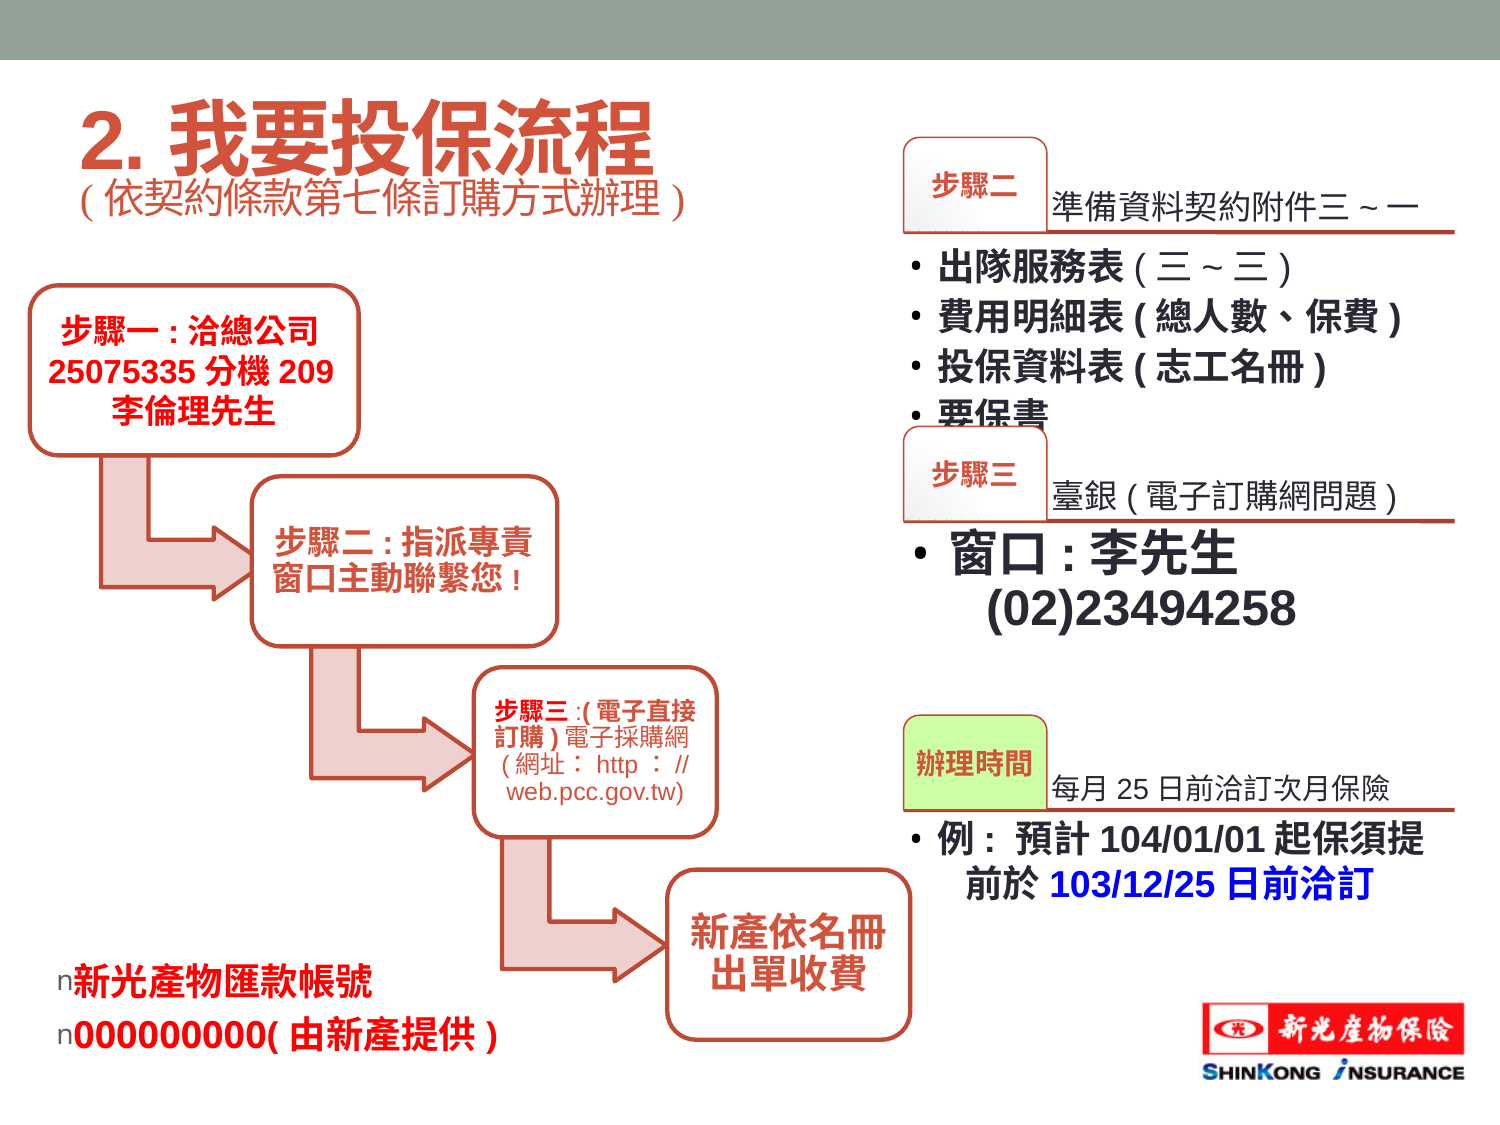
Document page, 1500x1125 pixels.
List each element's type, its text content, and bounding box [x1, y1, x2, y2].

text_box (依契約條款第七條訂購方式辦理) [64, 172, 903, 234]
text_box 步驟二:指派專責窗口主動聯繫您! [251, 476, 558, 647]
title 2.我要投保流程 [64, 54, 1415, 172]
text_box 準備資料契約附件三~一 [1046, 137, 1455, 232]
text_box 出隊服務表(三~三) 費用明細表(總人數、保費) 投保資料表(志工名冊) 要保書 [903, 232, 1455, 422]
text_box 步驟一:洽總公司25075335分機209李倫理先生 [29, 285, 359, 456]
text_box 步驟三 [903, 426, 1047, 520]
text_box [100, 456, 251, 600]
text_box 新產依名冊出單收費 [667, 869, 911, 1040]
text_box [501, 838, 667, 982]
text_box 步驟二 [903, 137, 1047, 232]
text_box 每月25日前洽訂次月保險 [1046, 715, 1455, 809]
text_box 辦理時間 [903, 715, 1047, 809]
text_box 例: 預計104/01/01起保須提前於103/12/25日前洽訂 [903, 809, 1455, 1000]
text_box 窗口:李先生(02)23494258 [903, 520, 1455, 711]
text_box [311, 647, 473, 791]
text_box 步驟三:(電子直接訂購)電子採購網(網址：http：//web.pcc.gov.tw) [473, 667, 717, 838]
text_box 臺銀(電子訂購網問題) [1046, 426, 1455, 520]
text_box 新光產物匯款帳號 000000000(由新產提供) [41, 950, 585, 1066]
